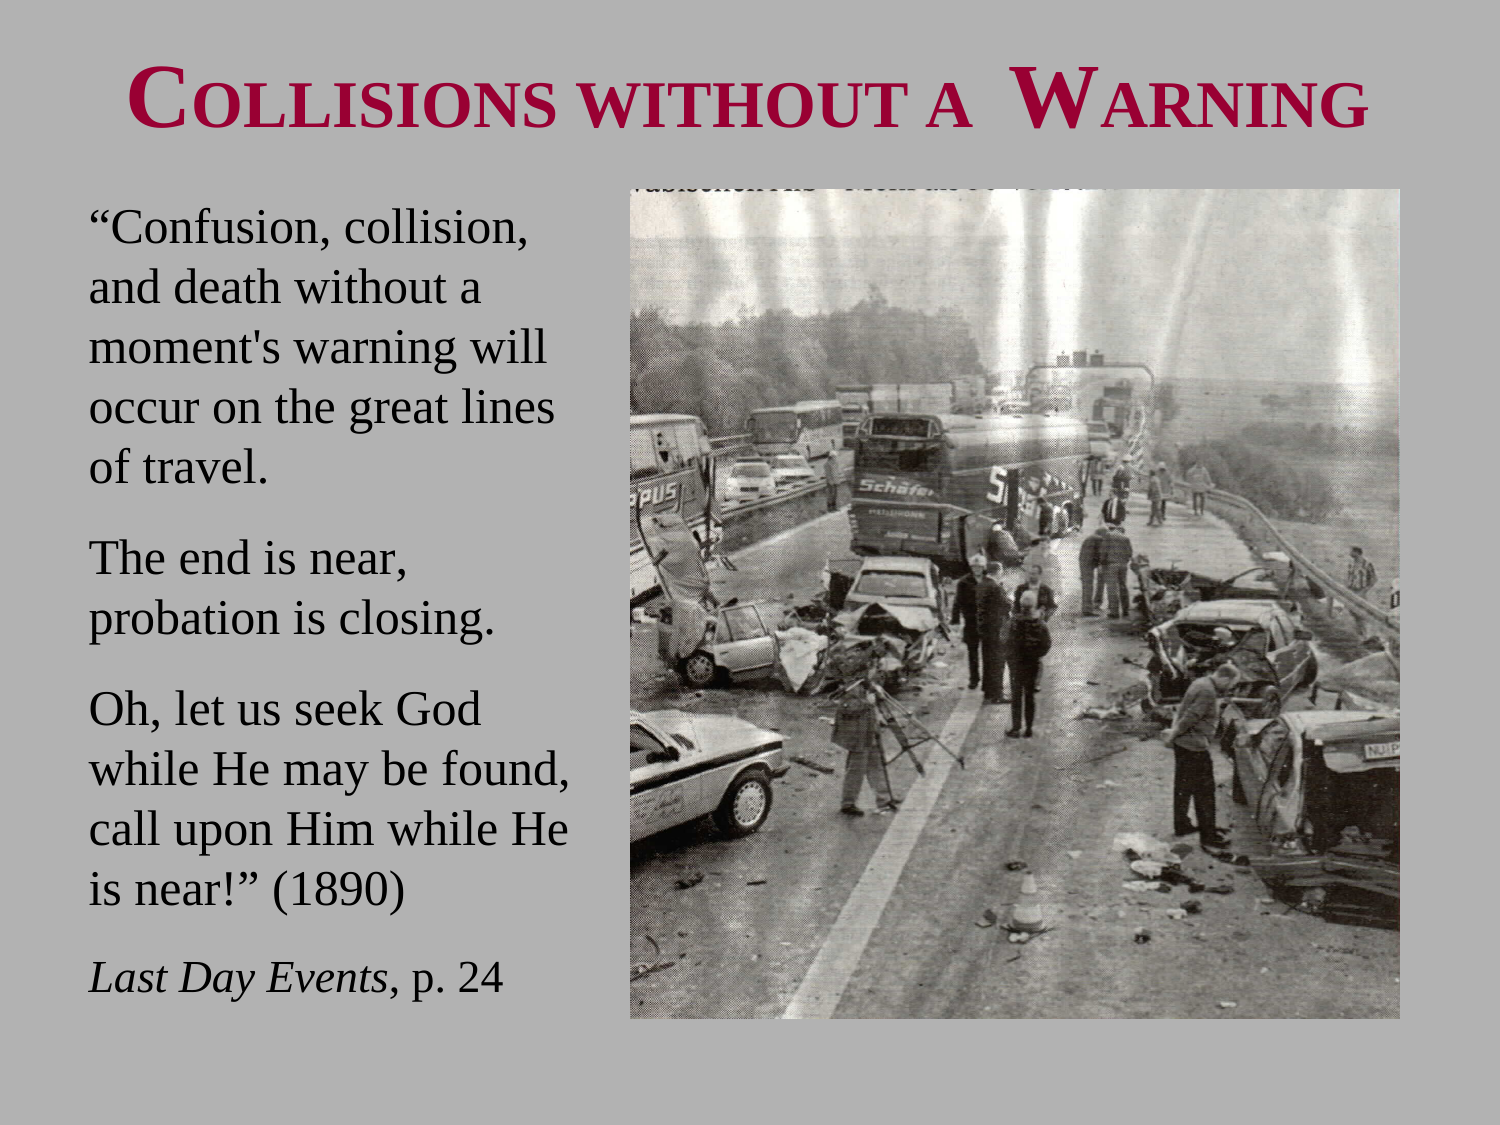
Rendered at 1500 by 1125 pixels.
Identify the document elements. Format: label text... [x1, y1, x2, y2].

text_box COLLISIONS WITHOUT A WARNING [43, 28, 1454, 154]
text_box “Confusion, collision, and death without a moment's warning will occur on the great lines of travel. The end is near, probation is closing. Oh, let us seek God while He may be found, call upon Him while He is near!” (1890) Last Day Events, p. 24 [73, 185, 614, 1010]
picture [630, 189, 1400, 1019]
